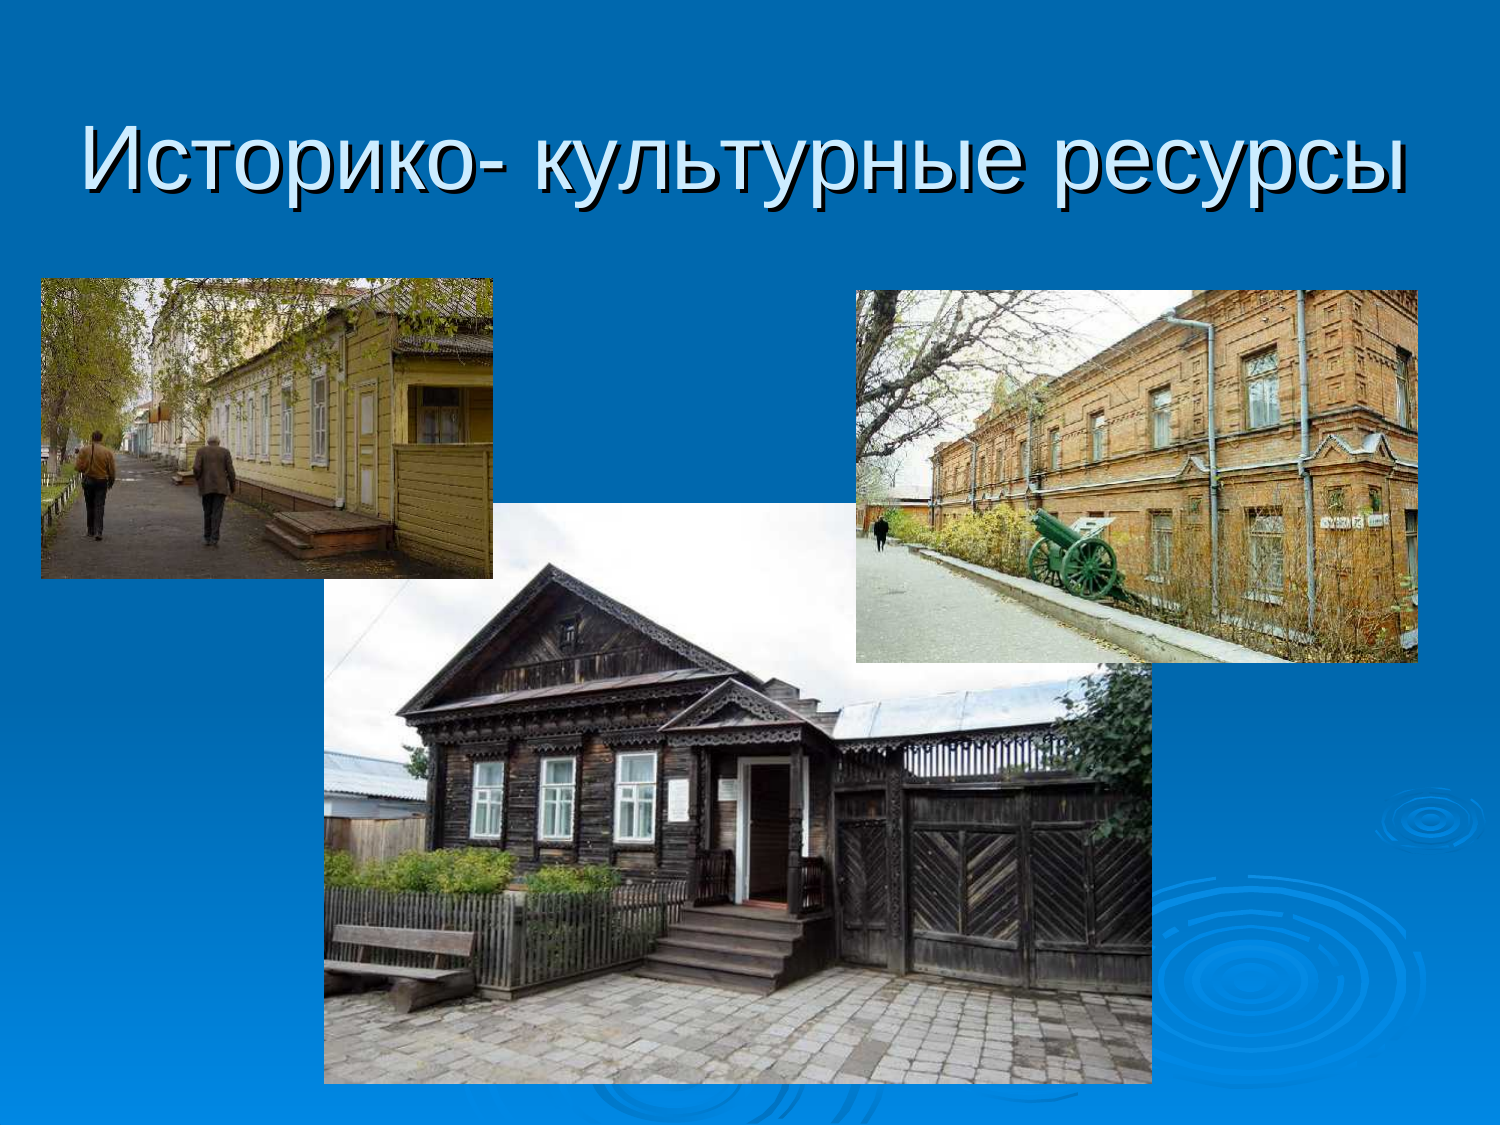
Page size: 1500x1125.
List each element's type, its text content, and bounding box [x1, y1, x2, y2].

picture [41, 278, 1418, 1084]
text_box Историко- культурные ресурсы [53, 62, 1436, 244]
